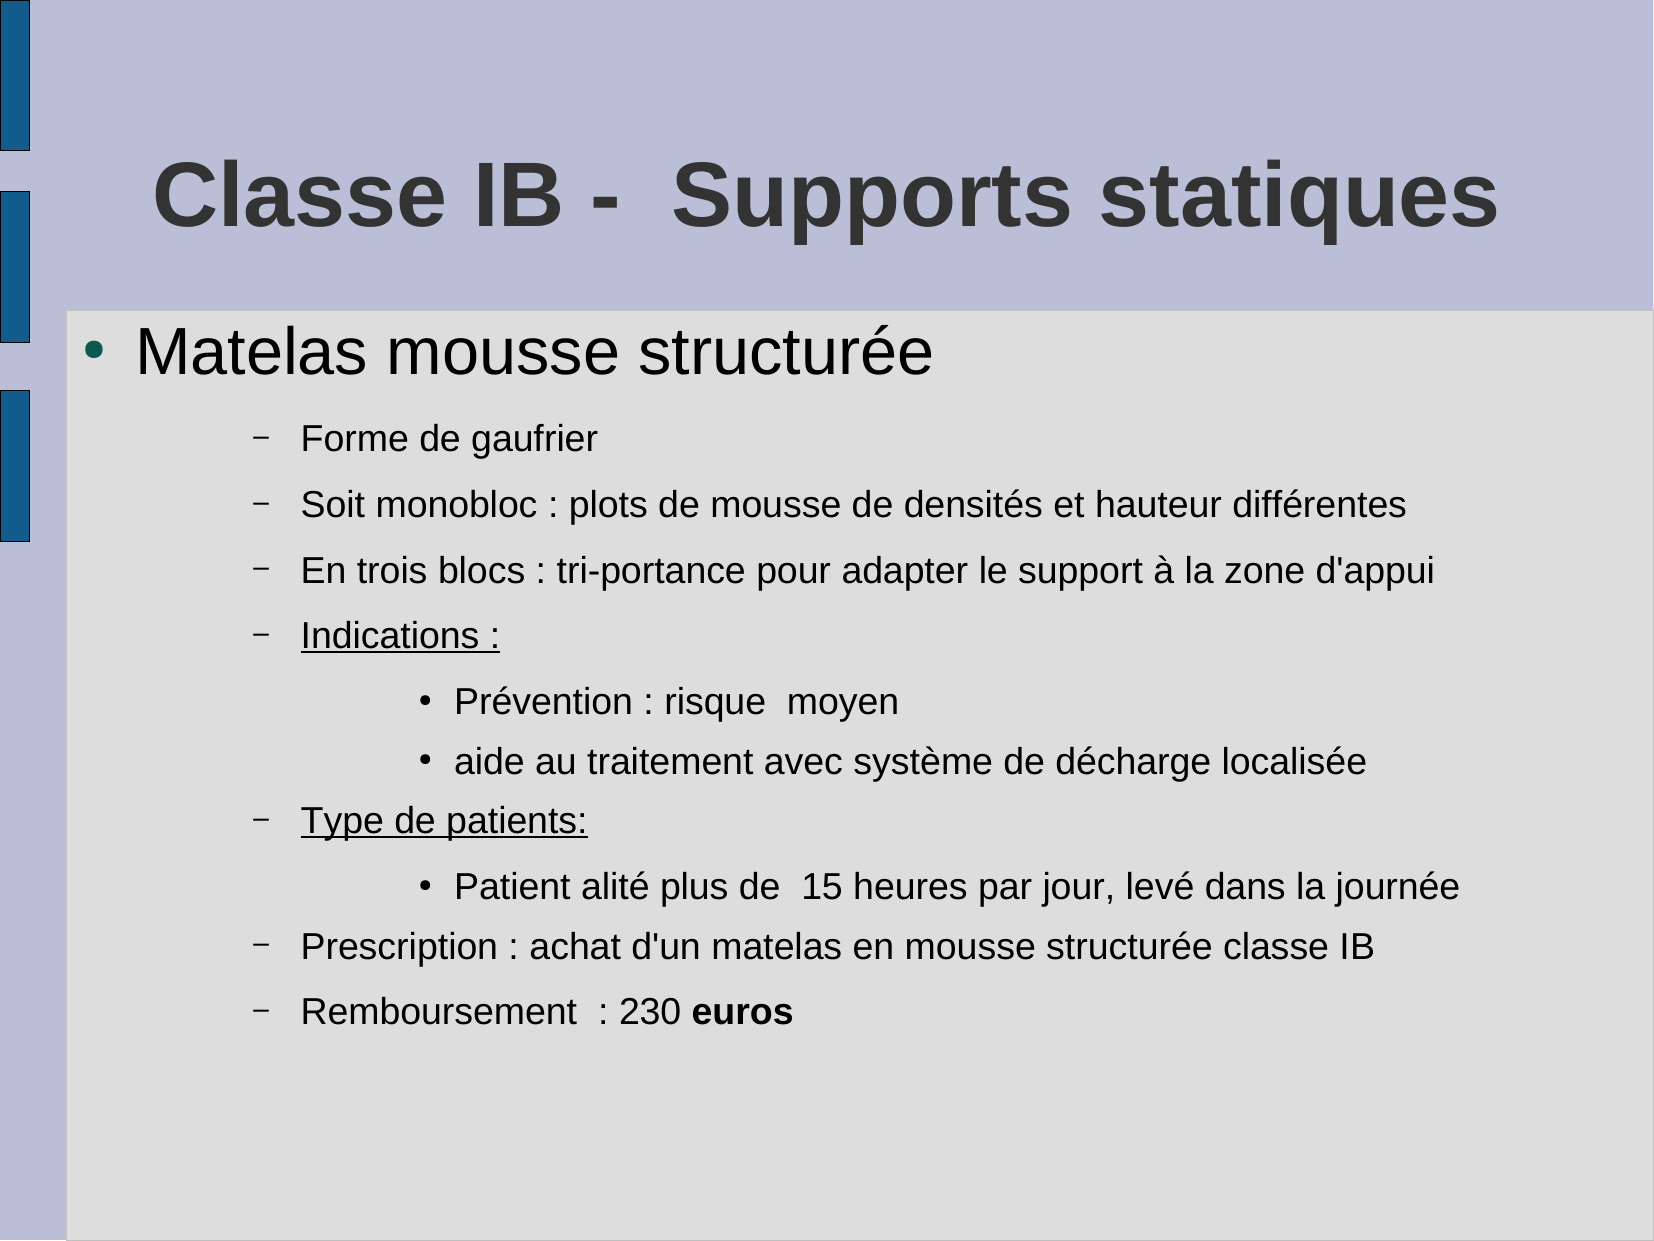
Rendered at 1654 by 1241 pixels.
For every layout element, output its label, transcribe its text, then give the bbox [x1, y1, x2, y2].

title Classe IB - Supports statiques [121, 98, 1534, 291]
list Matelas mousse structurée Forme de gaufrier Soit monobloc : plots de mousse de densités et hauteur différentes En trois blocs : tri-portance pour adapter le support à la zone d'appui Indications : Prévention : risque moyen aide au traitement avec système de décharge localisée Type de patients: Patient alité plus de 15 heures par jour, levé dans la journée Prescription : achat d'un matelas en mousse structurée classe IB Remboursement : 230 euros [64, 313, 1477, 1101]
